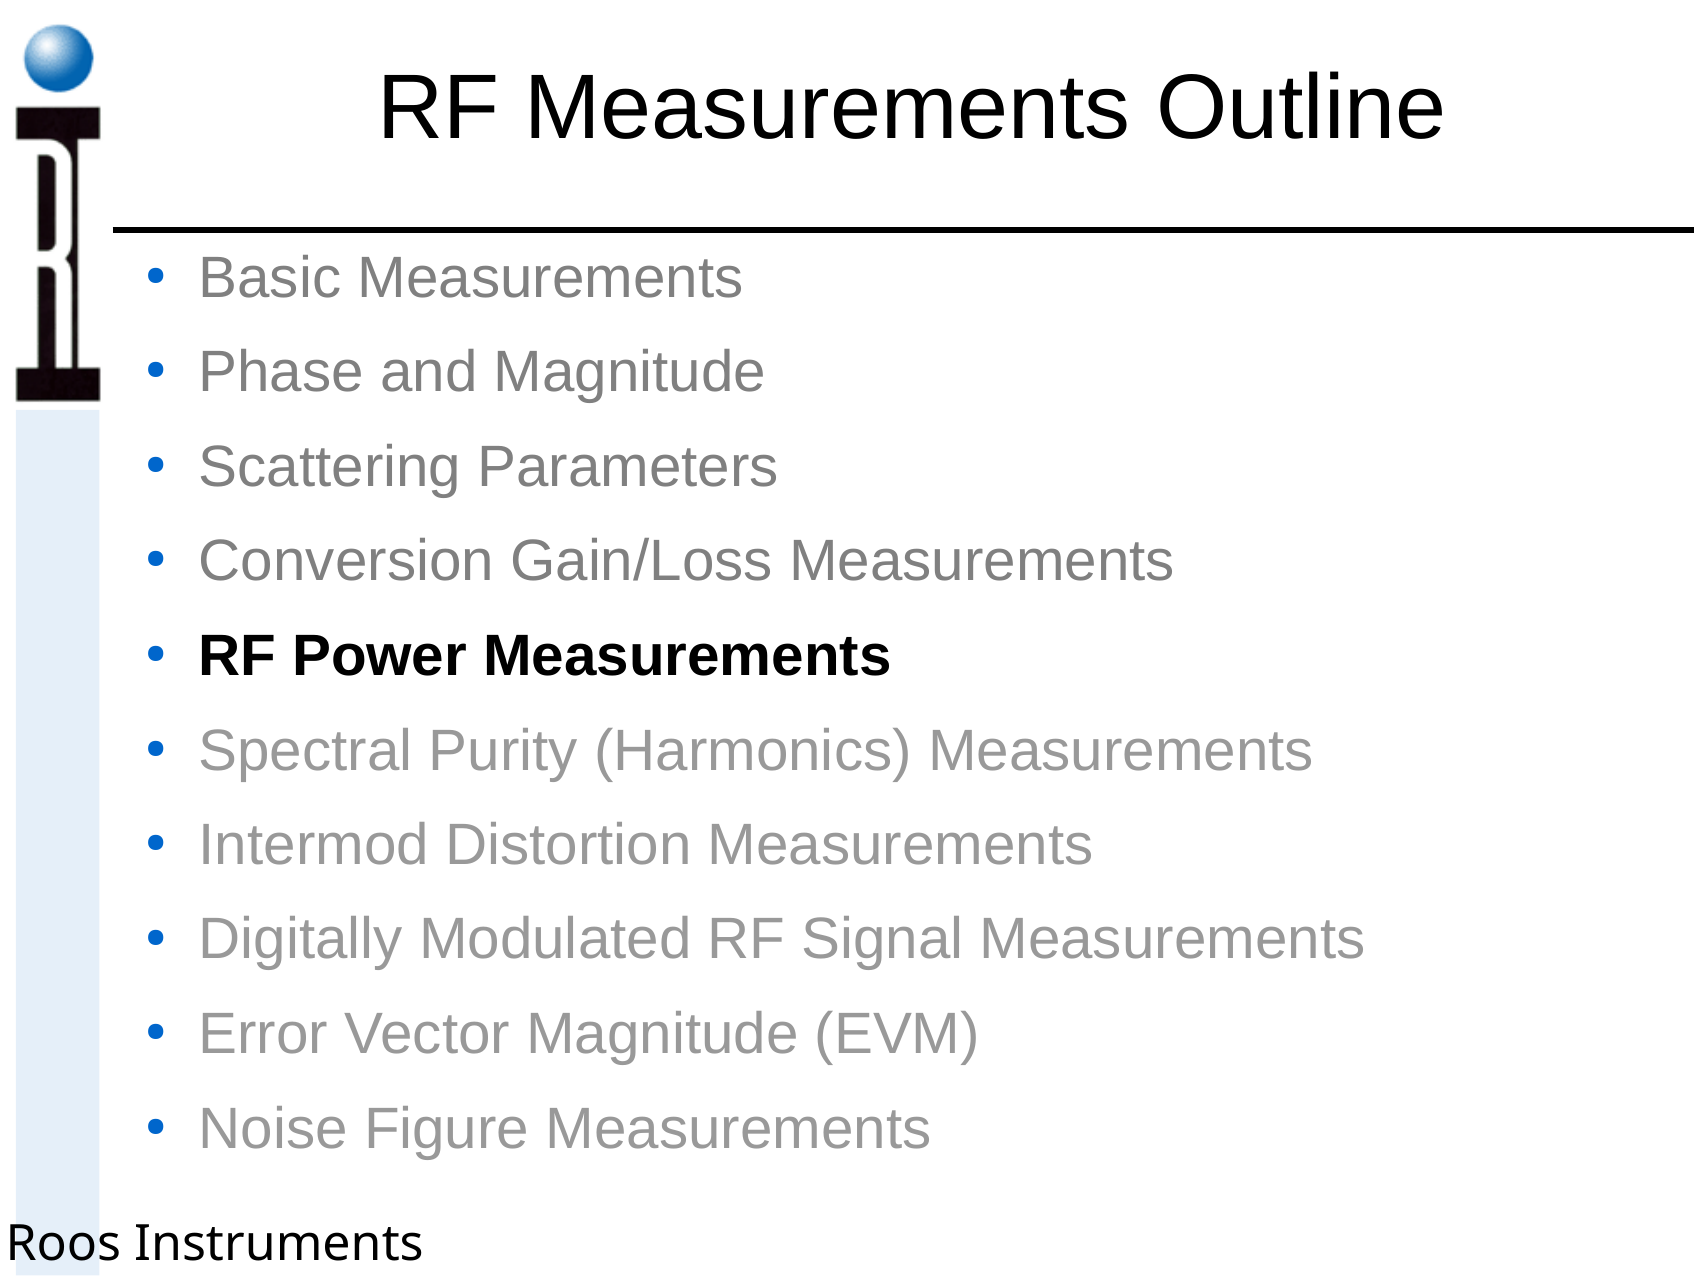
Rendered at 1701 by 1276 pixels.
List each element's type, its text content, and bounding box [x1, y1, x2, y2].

title RF Measurements Outline [124, 0, 1701, 214]
list Basic Measurements Phase and Magnitude Scattering Parameters Conversion Gain/Loss Measurements RF Power Measurements Spectral Purity (Harmonics) Measurements Intermod Distortion Measurements Digitally Modulated RF Signal Measurements Error Vector Magnitude (EVM) Noise Figure Measurements [127, 244, 1701, 1160]
picture [11, 20, 106, 409]
